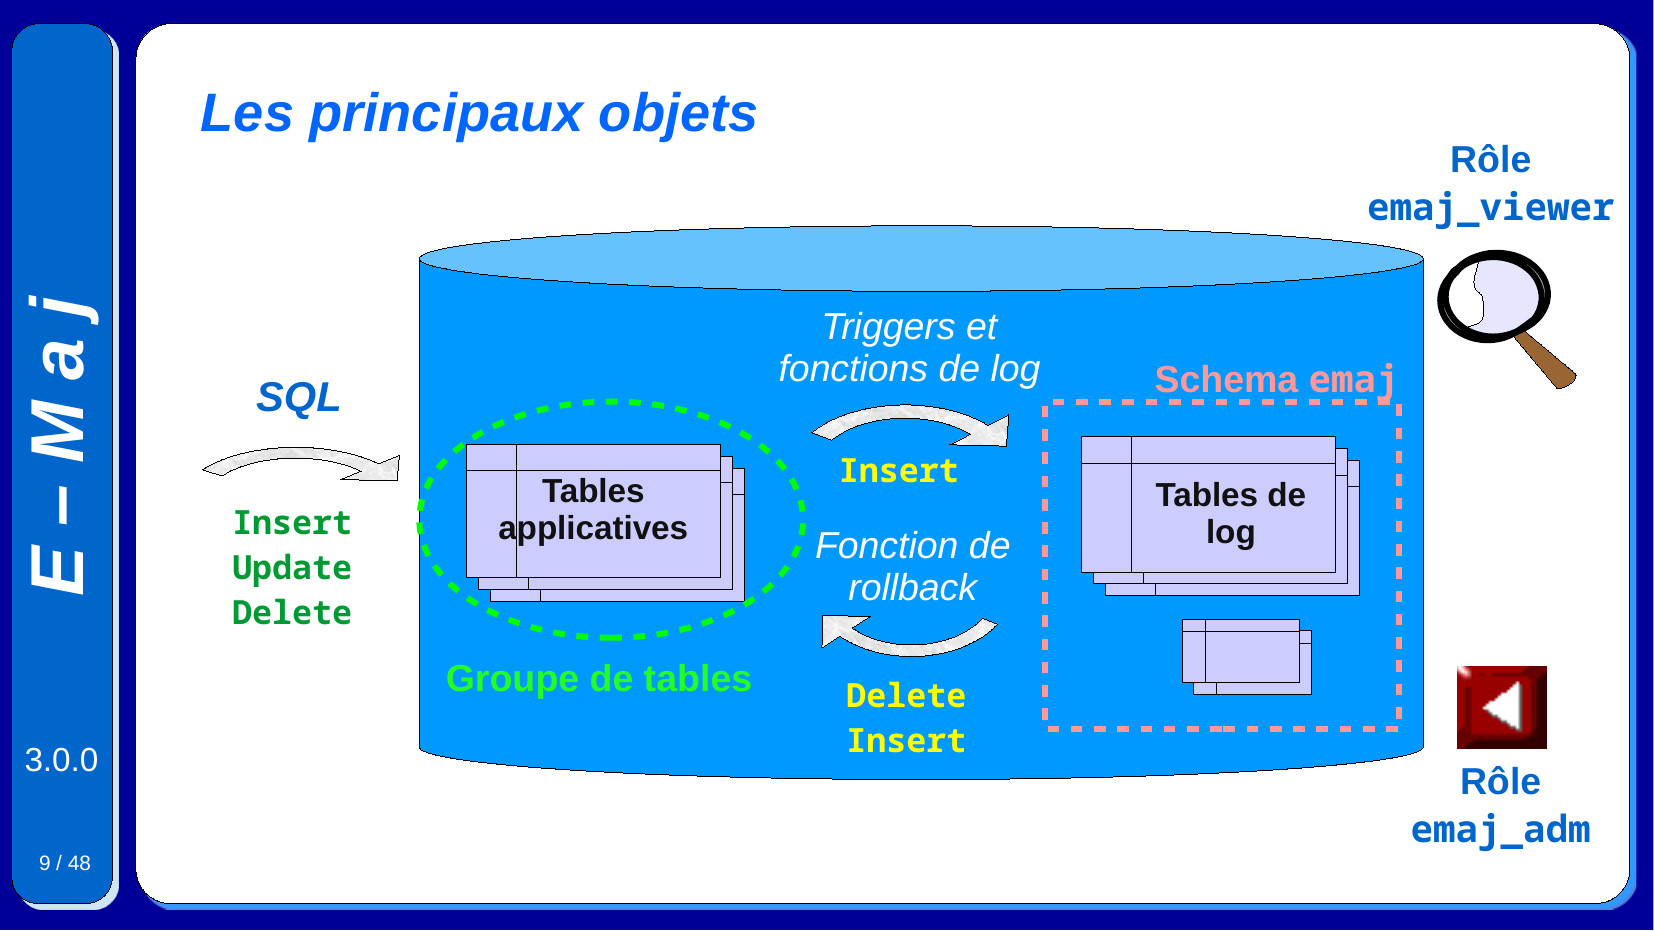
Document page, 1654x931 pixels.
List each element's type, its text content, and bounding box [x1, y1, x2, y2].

picture [1457, 666, 1547, 749]
text_box [202, 447, 400, 481]
text_box SQL [194, 366, 404, 428]
text_box Tables applicatives [448, 465, 739, 557]
text_box Groupe de tables [431, 649, 768, 707]
text_box Insert [817, 439, 981, 494]
text_box Triggers et fonctions de log [761, 298, 1058, 398]
text_box Schema emaj [1139, 344, 1414, 406]
text_box Tables de log [1138, 468, 1323, 561]
text_box Insert Update Delete [183, 491, 402, 626]
text_box [419, 260, 1424, 780]
text_box Rôle emaj_viewer [1352, 131, 1630, 233]
text_box [1440, 252, 1577, 389]
title Les principaux objets [200, 34, 1575, 191]
text_box Rôle emaj_adm [1395, 752, 1609, 855]
text_box Fonction de rollback [755, 516, 1070, 616]
text_box Delete Insert [802, 664, 1010, 759]
